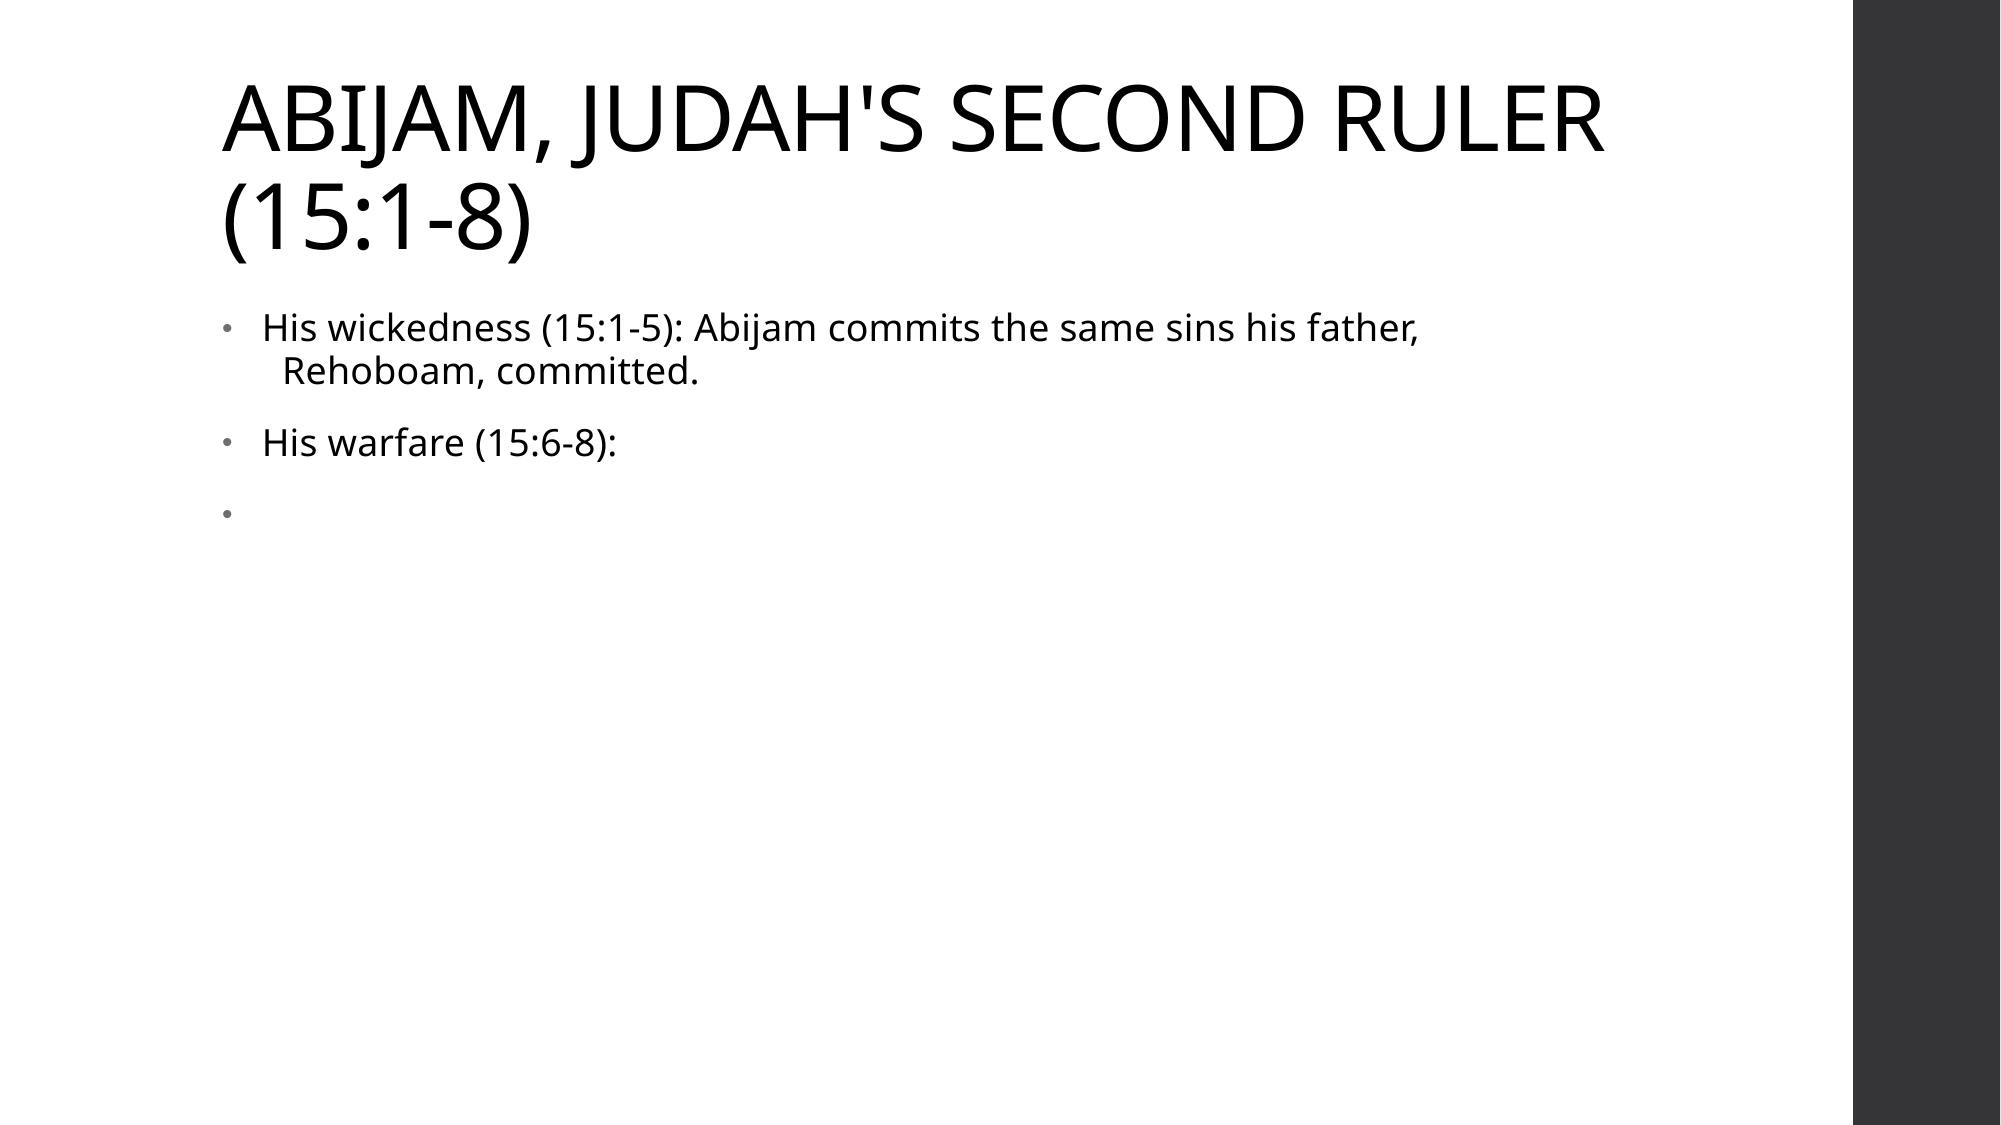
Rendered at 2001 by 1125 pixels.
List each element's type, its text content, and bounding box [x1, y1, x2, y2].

title ABIJAM, JUDAH'S SECOND RULER (15:1-8) [206, 60, 1797, 278]
list His wickedness (15:1-5): Abijam commits the same sins his father, Rehoboam, committed. His warfare (15:6-8): [206, 299, 1617, 1014]
